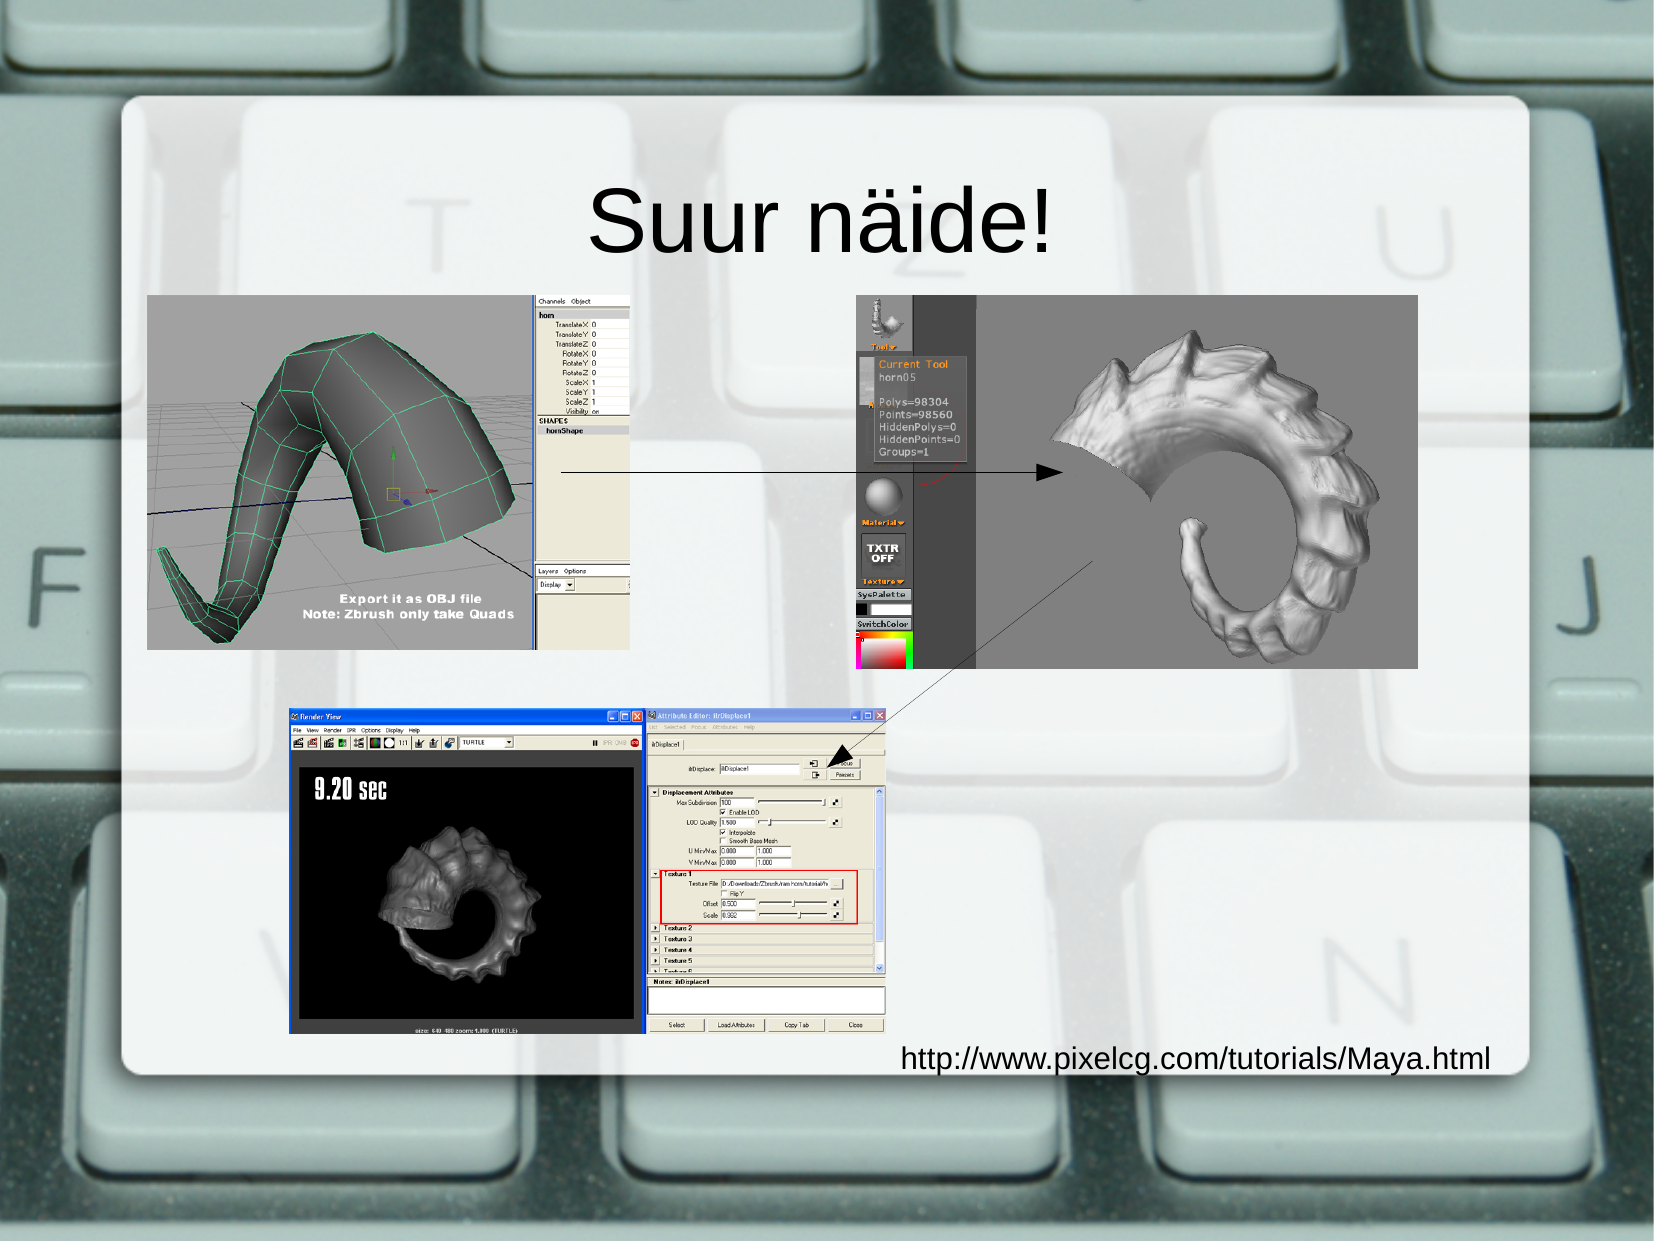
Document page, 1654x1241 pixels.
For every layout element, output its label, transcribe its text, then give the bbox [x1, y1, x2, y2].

title Suur näide! [135, 125, 1506, 318]
picture [0, 0, 1654, 1241]
text_box http://www.pixelcg.com/tutorials/Maya.html [885, 1033, 1654, 1084]
